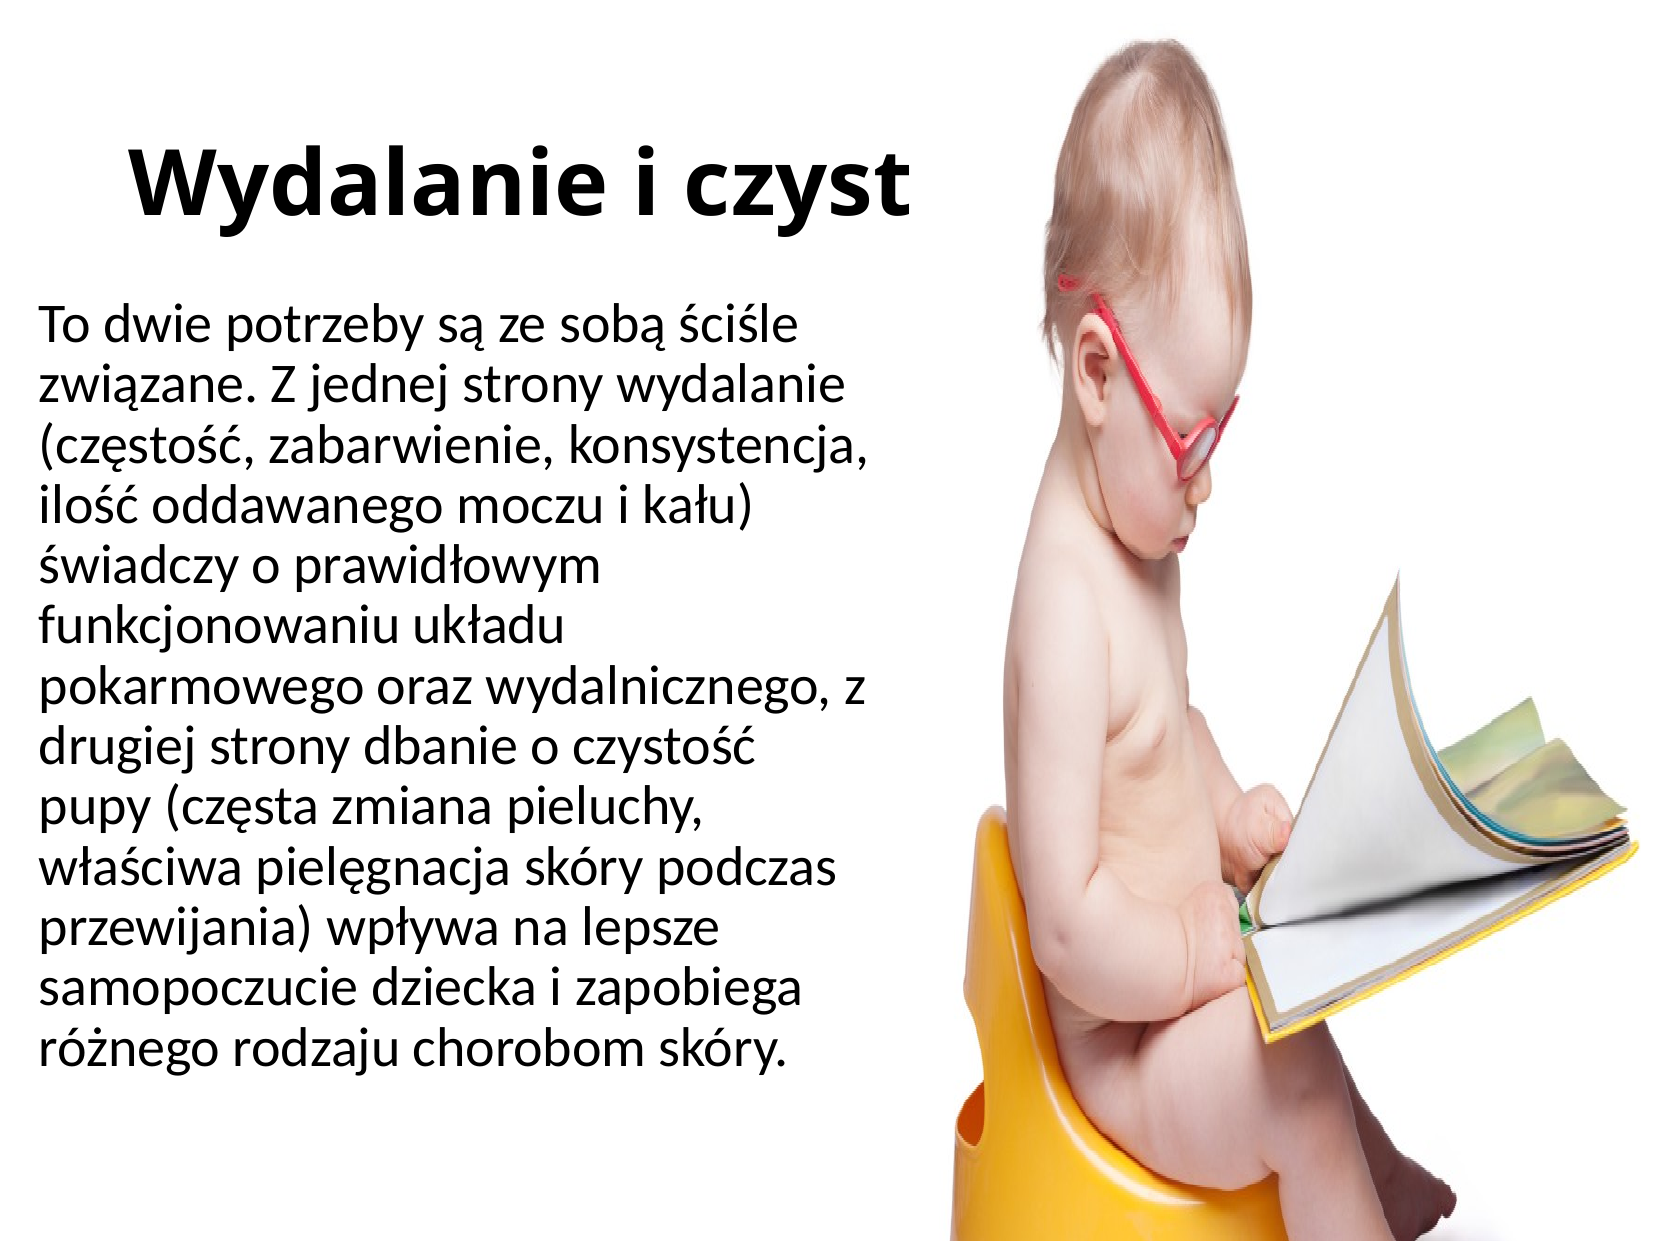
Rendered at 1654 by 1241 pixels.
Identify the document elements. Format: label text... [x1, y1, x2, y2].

title Wydalanie i czystość [113, 65, 909, 306]
picture [909, 23, 1654, 1241]
list To dwie potrzeby są ze sobą ściśle związane. Z jednej strony wydalanie (częstość, zabarwienie, konsystencja, ilość oddawanego moczu i kału) świadczy o prawidłowym funkcjonowaniu układu pokarmowego oraz wydalnicznego, z drugiej strony dbanie o czystość pupy (częsta zmiana pieluchy, właściwa pielęgnacja skóry podczas przewijania) wpływa na lepsze samopoczucie dziecka i zapobiega różnego rodzaju chorobom skóry. [23, 286, 890, 1117]
